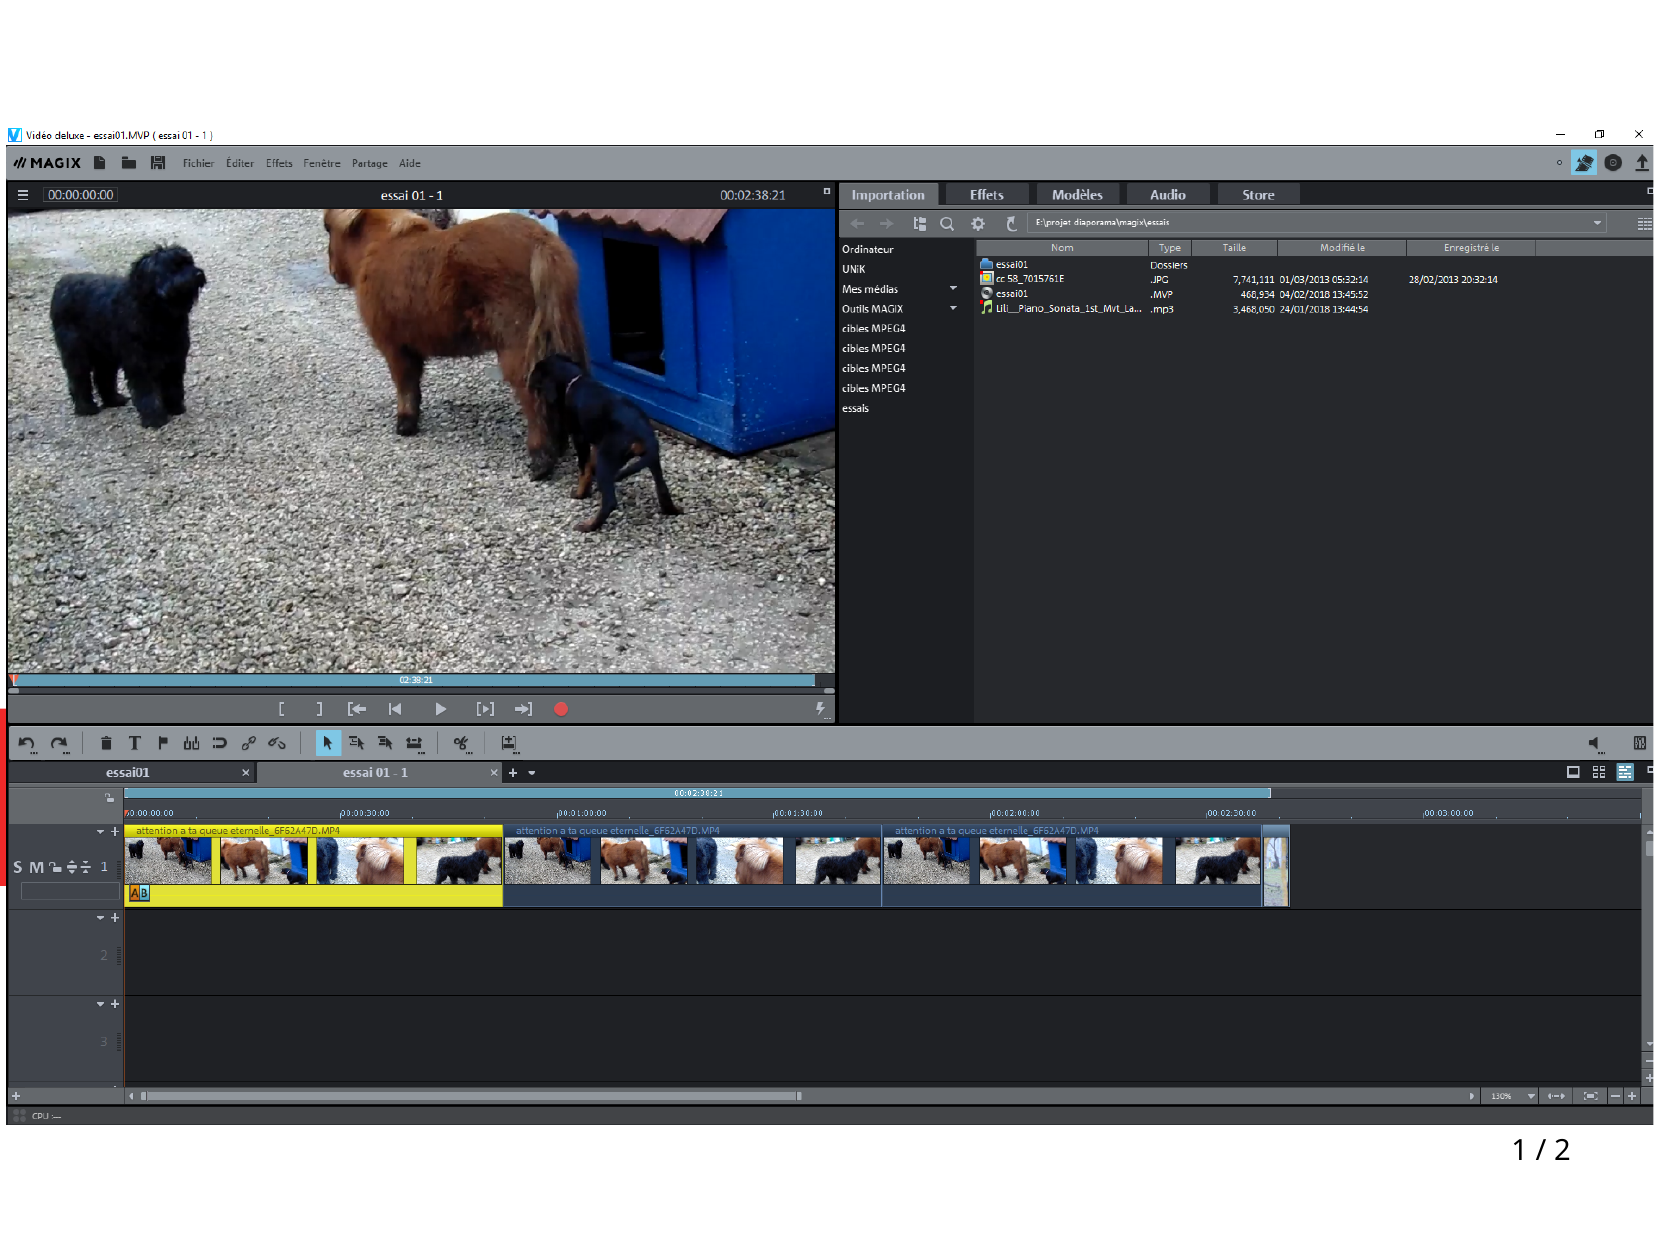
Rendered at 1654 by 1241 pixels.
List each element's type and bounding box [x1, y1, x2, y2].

picture [6, 125, 1654, 1125]
text_box [129, 1125, 1536, 1130]
